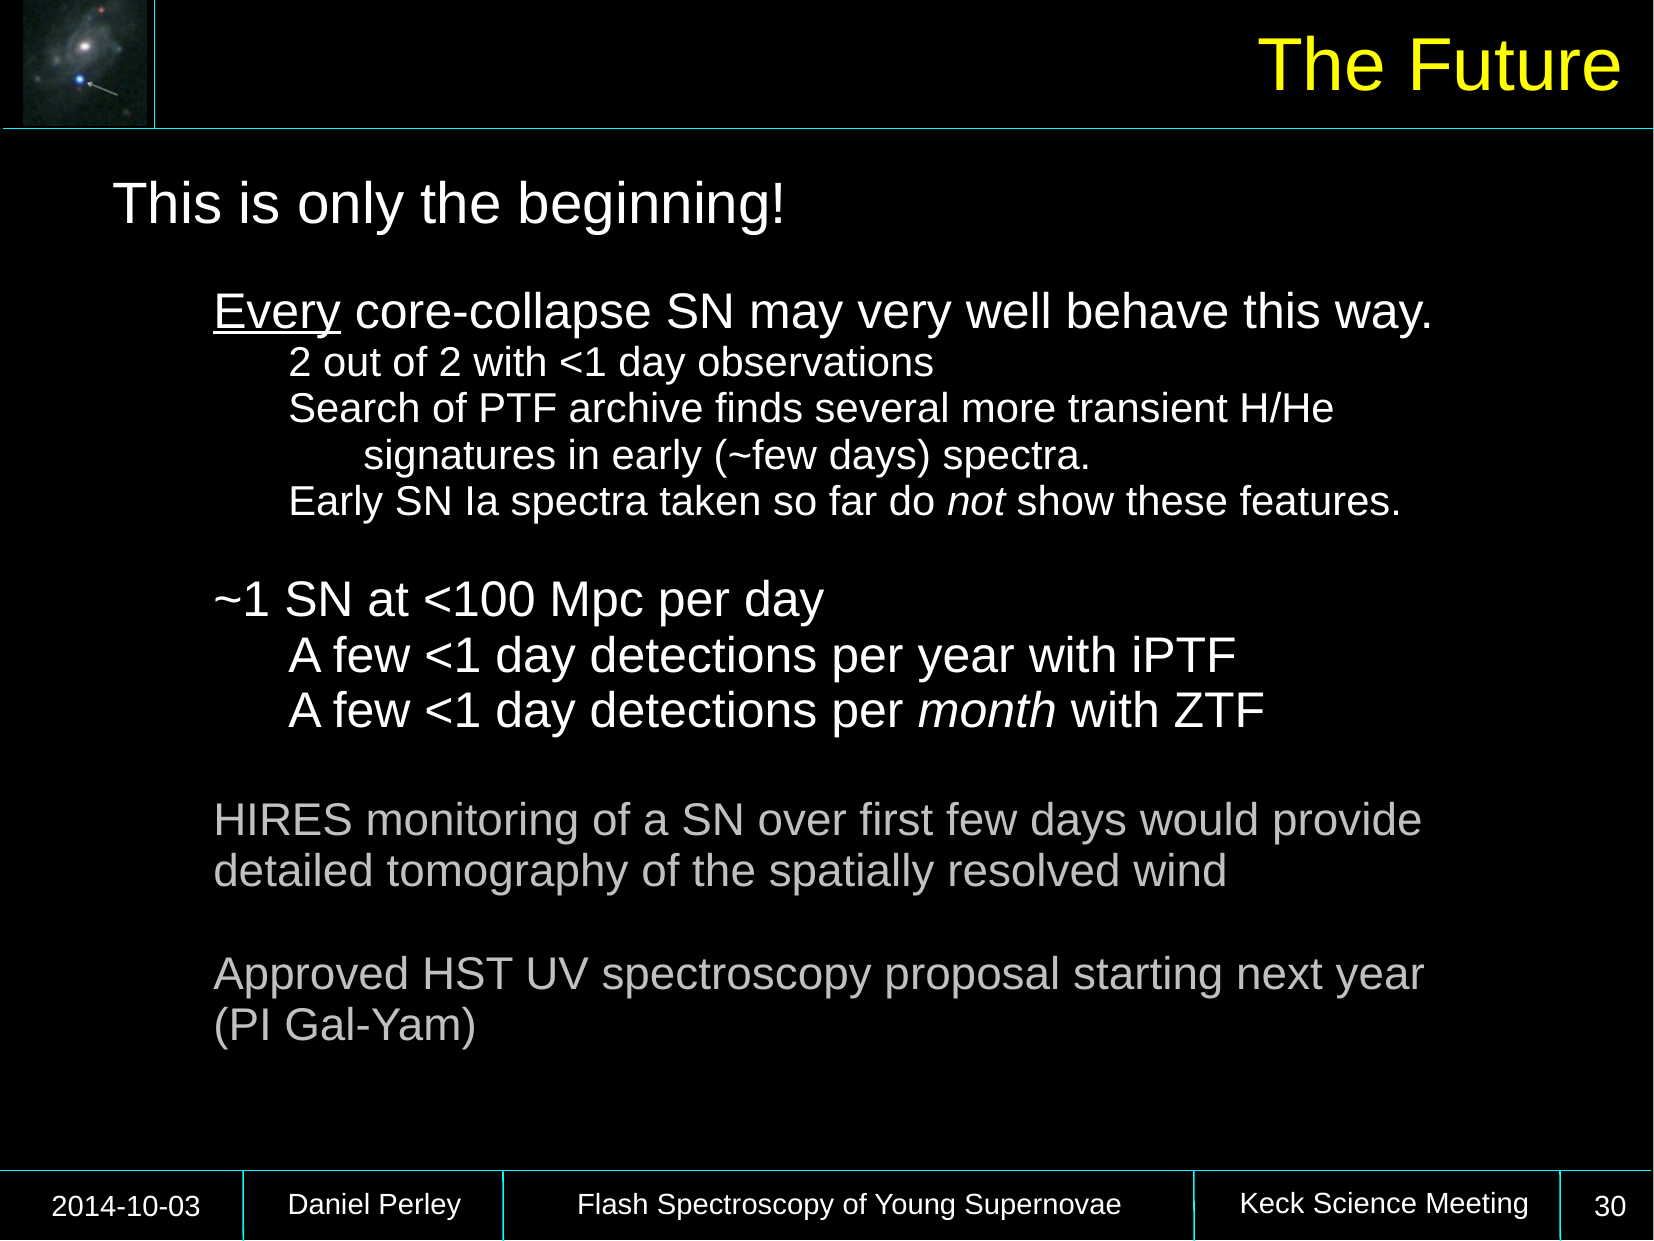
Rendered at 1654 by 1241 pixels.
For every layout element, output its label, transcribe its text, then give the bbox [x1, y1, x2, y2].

text_box This is only the beginning! [94, 160, 995, 246]
title The Future [187, 21, 1624, 108]
picture [23, 0, 147, 126]
text_box Every core-collapse SN may very well behave this way. 2 out of 2 with <1 day observations Search of PTF archive finds several more transient H/He signatures in early (~few days) spectra. Early SN Ia spectra taken so far do not show these features. ~1 SN at <100 Mpc per day A few <1 day detections per year with iPTF A few <1 day detections per month with ZTF HIRES monitoring of a SN over first few days would provide detailed tomography of the spatially resolved wind Approved HST UV spectroscopy proposal starting next year (PI Gal-Yam) [195, 272, 1501, 1173]
